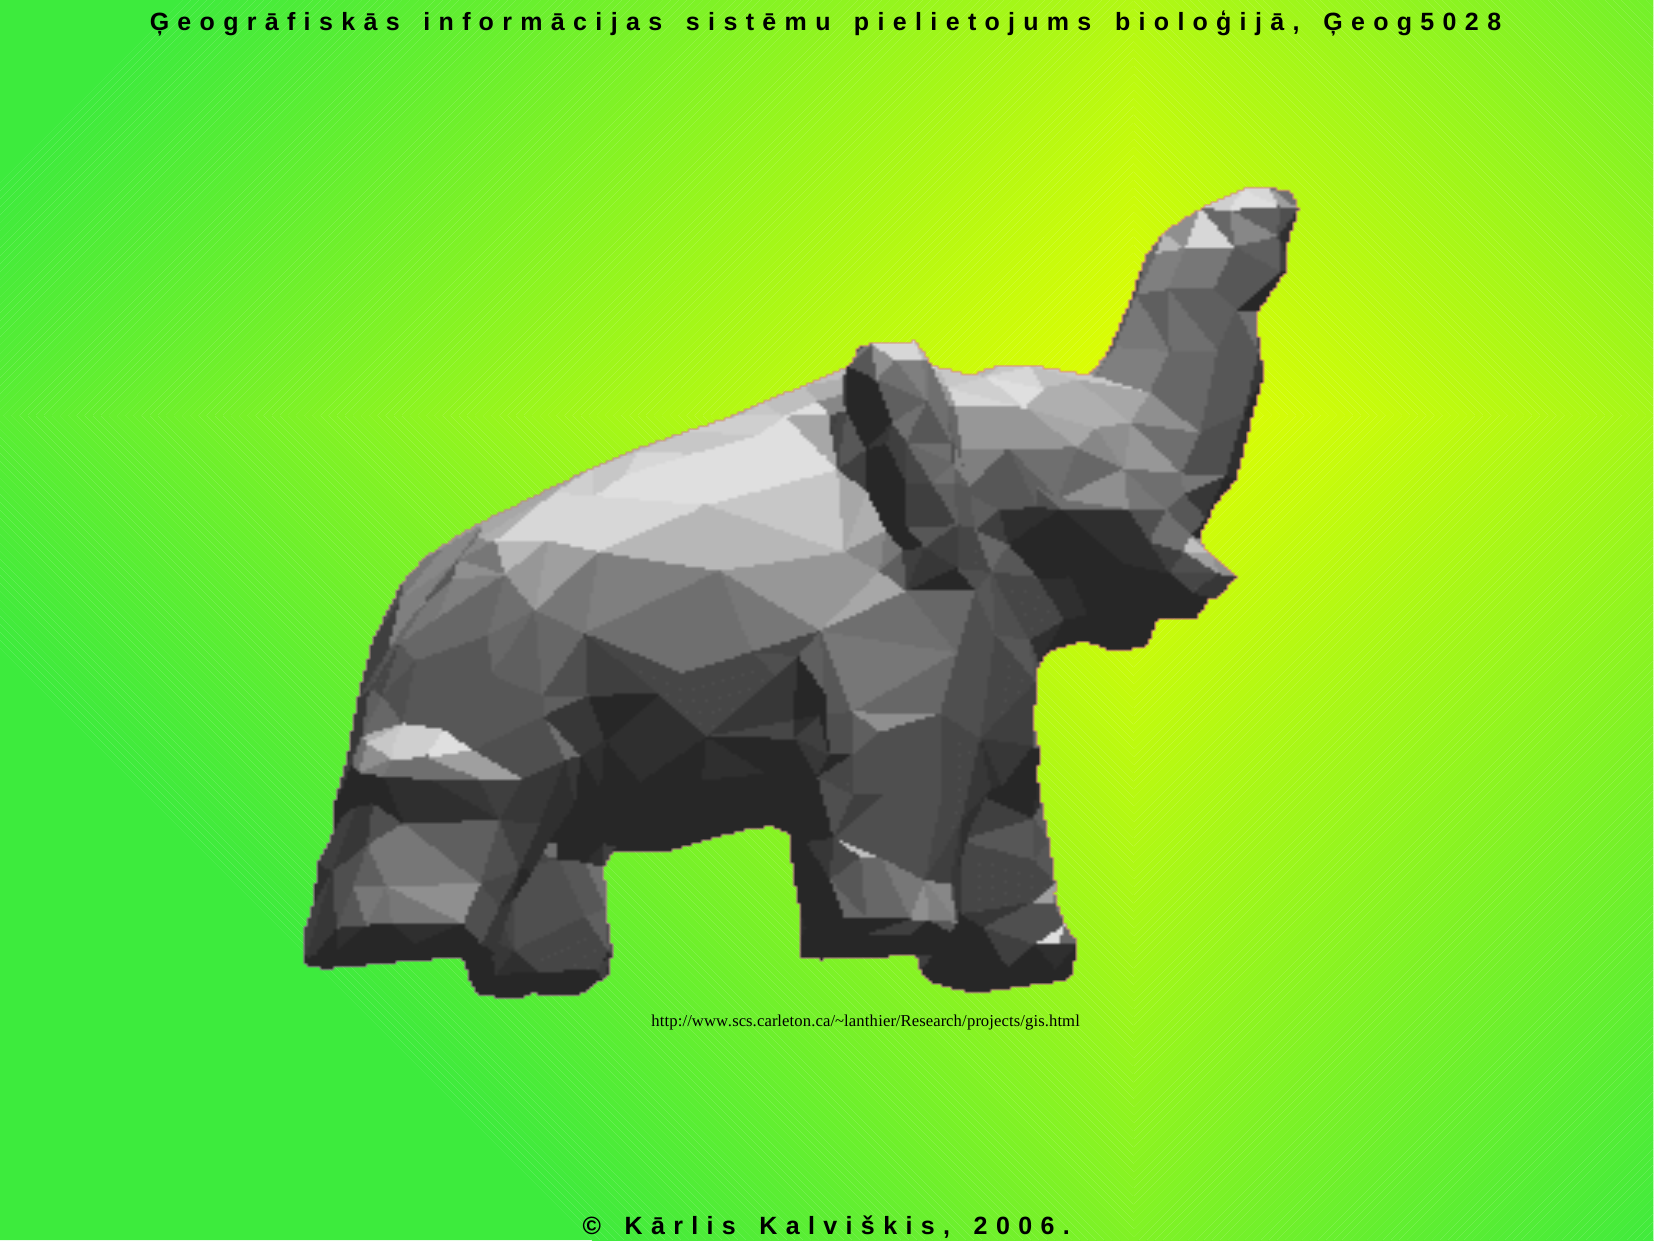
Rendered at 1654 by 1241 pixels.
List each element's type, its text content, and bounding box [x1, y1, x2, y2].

text_box http://www.scs.carleton.ca/~lanthier/Research/projects/gis.html [636, 1004, 1092, 1038]
picture [292, 180, 1314, 1028]
